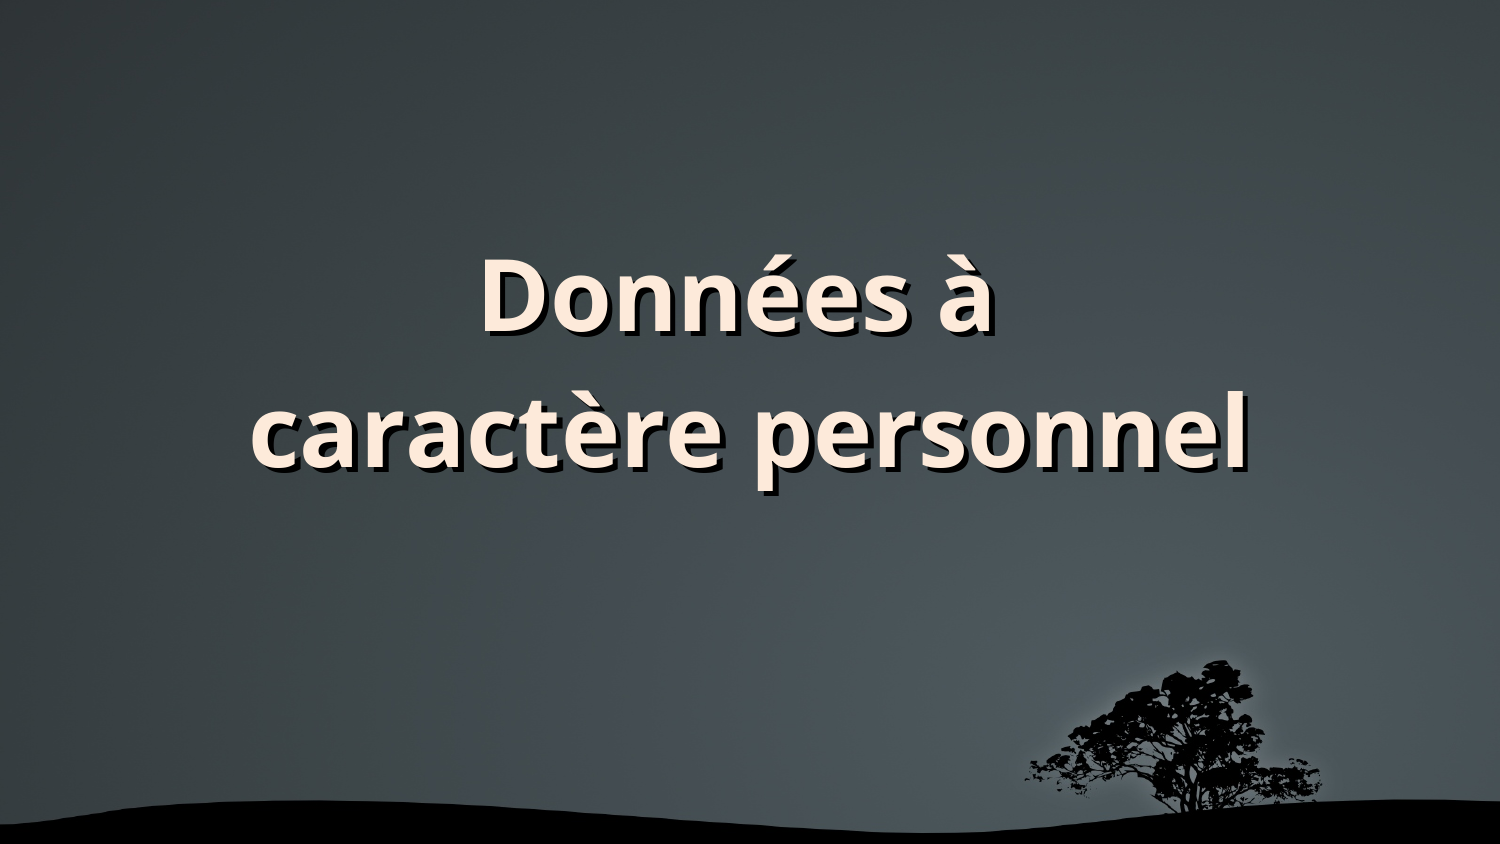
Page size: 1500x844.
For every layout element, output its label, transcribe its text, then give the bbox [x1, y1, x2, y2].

picture [0, 0, 1500, 844]
subtitle Données à caractère personnel [74, 33, 1425, 755]
